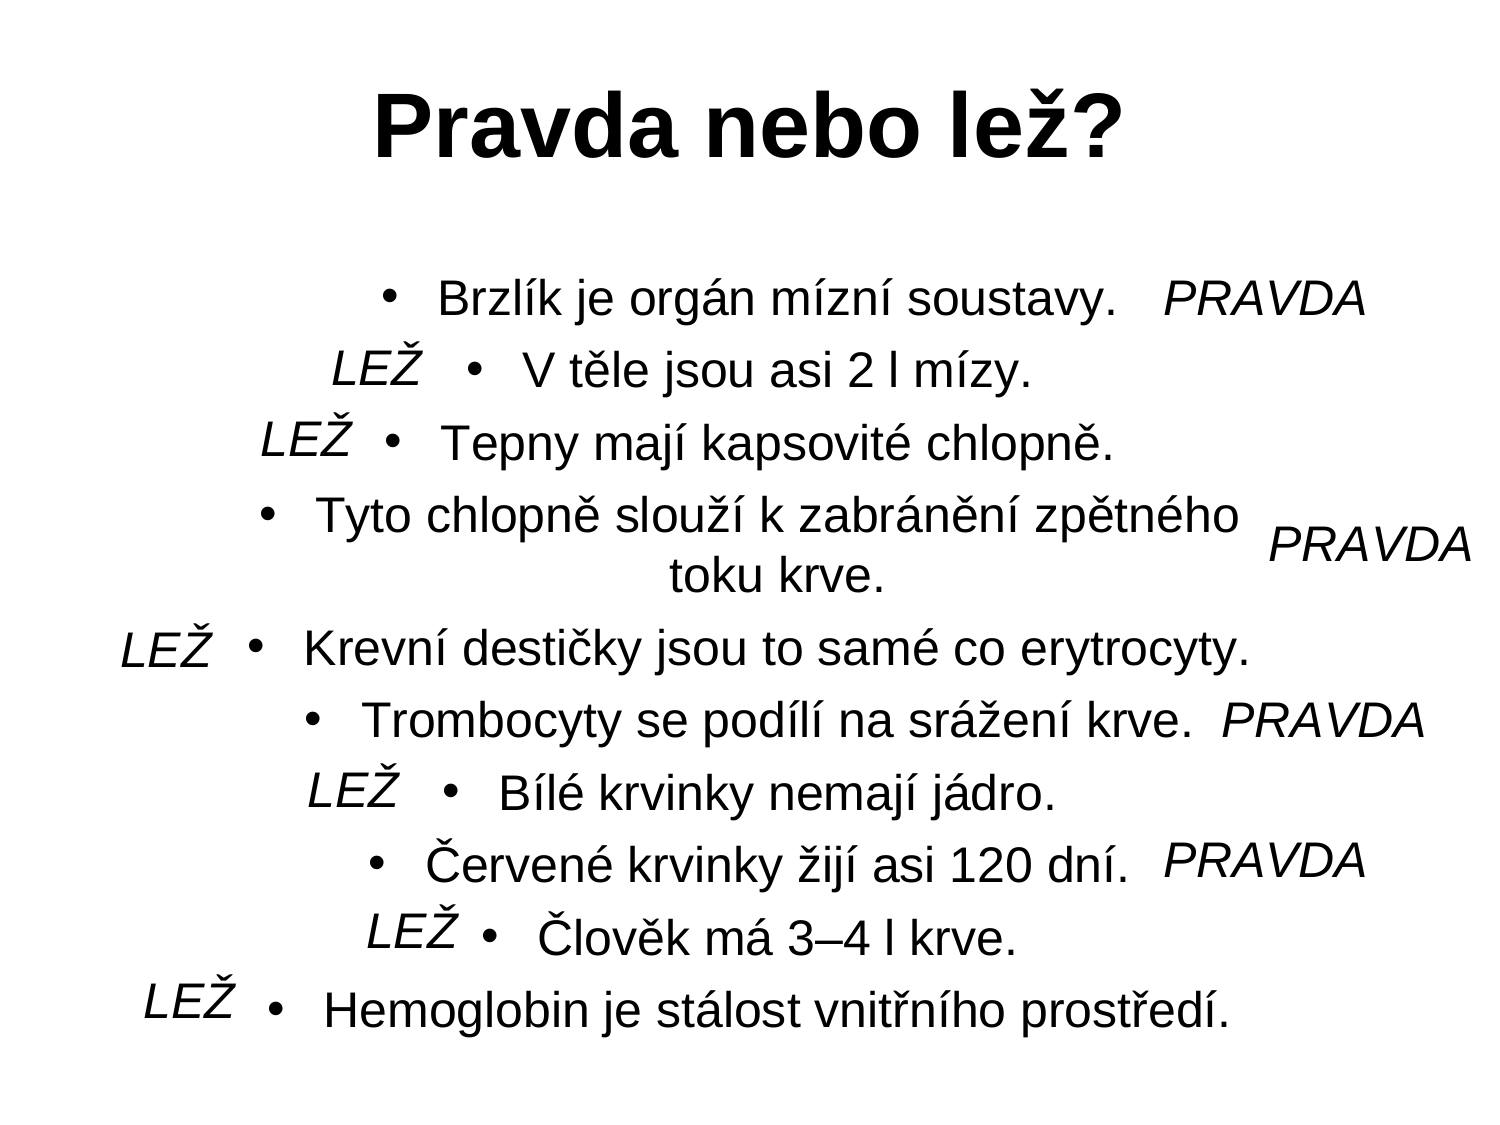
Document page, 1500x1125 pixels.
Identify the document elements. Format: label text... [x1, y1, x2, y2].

text_box Pravda nebo lež? [99, 58, 1401, 184]
text_box LEŽ [351, 890, 481, 967]
text_box LEŽ [292, 749, 422, 826]
text_box PRAVDA [1253, 503, 1500, 580]
text_box LEŽ [316, 328, 446, 404]
text_box LEŽ [105, 609, 235, 685]
text_box Brzlík je orgán mízní soustavy. V těle jsou asi 2 l mízy. Tepny mají kapsovité chlopně. Tyto chlopně slouží k zabránění zpětného toku krve. Krevní destičky jsou to samé co erytrocyty. Trombocyty se podílí na srážení krve. Bílé krvinky nemají jádro. Červené krvinky žijí asi 120 dní. Člověk má 3–4 l krve. Hemoglobin je stálost vnitřního prostředí. [204, 257, 1296, 1008]
text_box LEŽ [128, 960, 258, 1037]
text_box PRAVDA [1148, 257, 1395, 334]
text_box PRAVDA [1148, 820, 1395, 896]
text_box PRAVDA [1206, 679, 1454, 756]
text_box LEŽ [246, 398, 376, 474]
